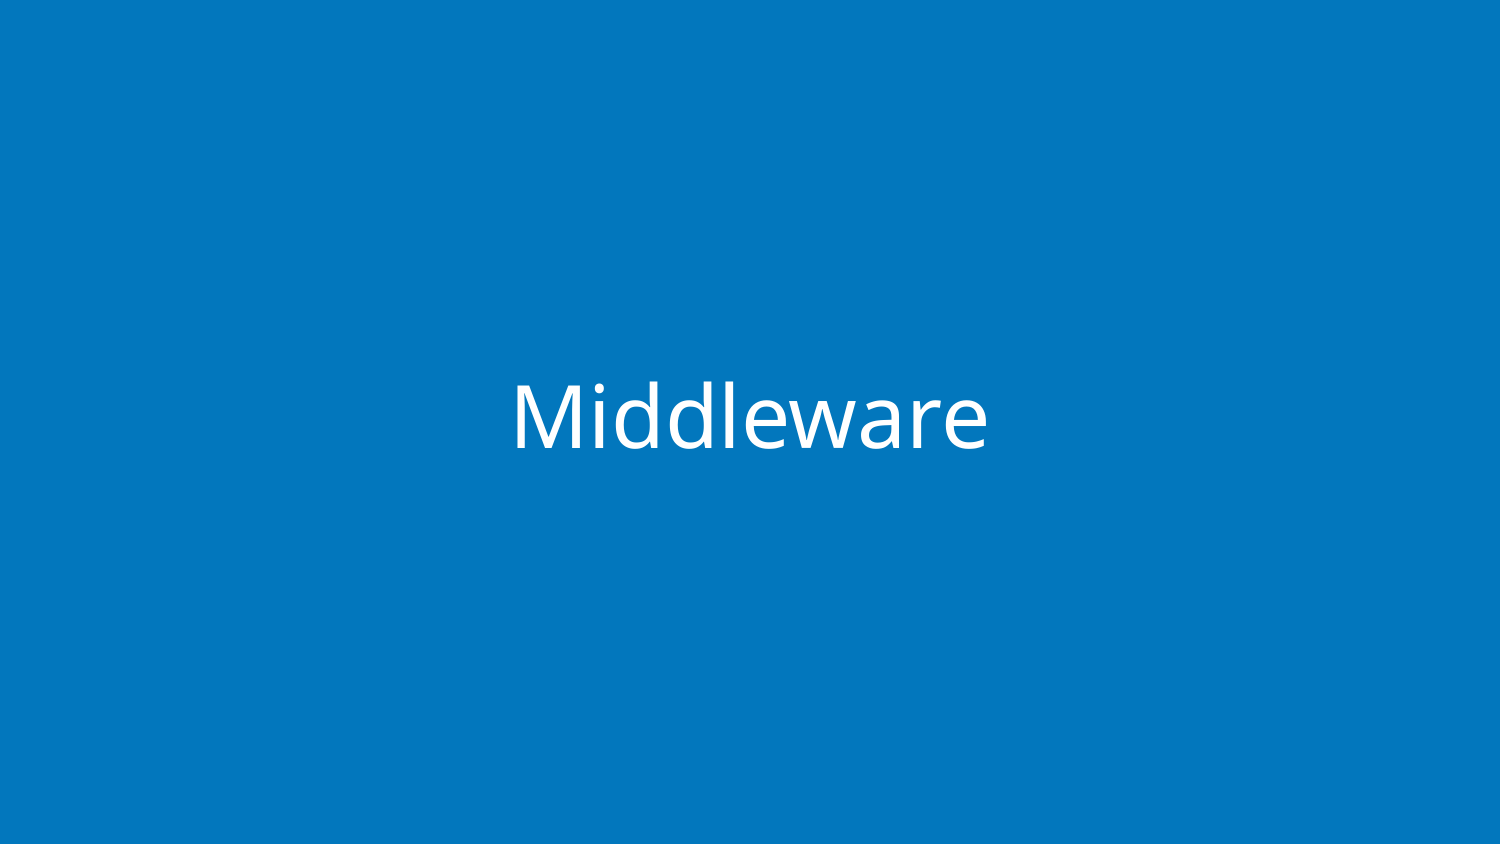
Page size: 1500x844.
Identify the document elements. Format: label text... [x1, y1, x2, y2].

title Middleware [75, 58, 1425, 771]
